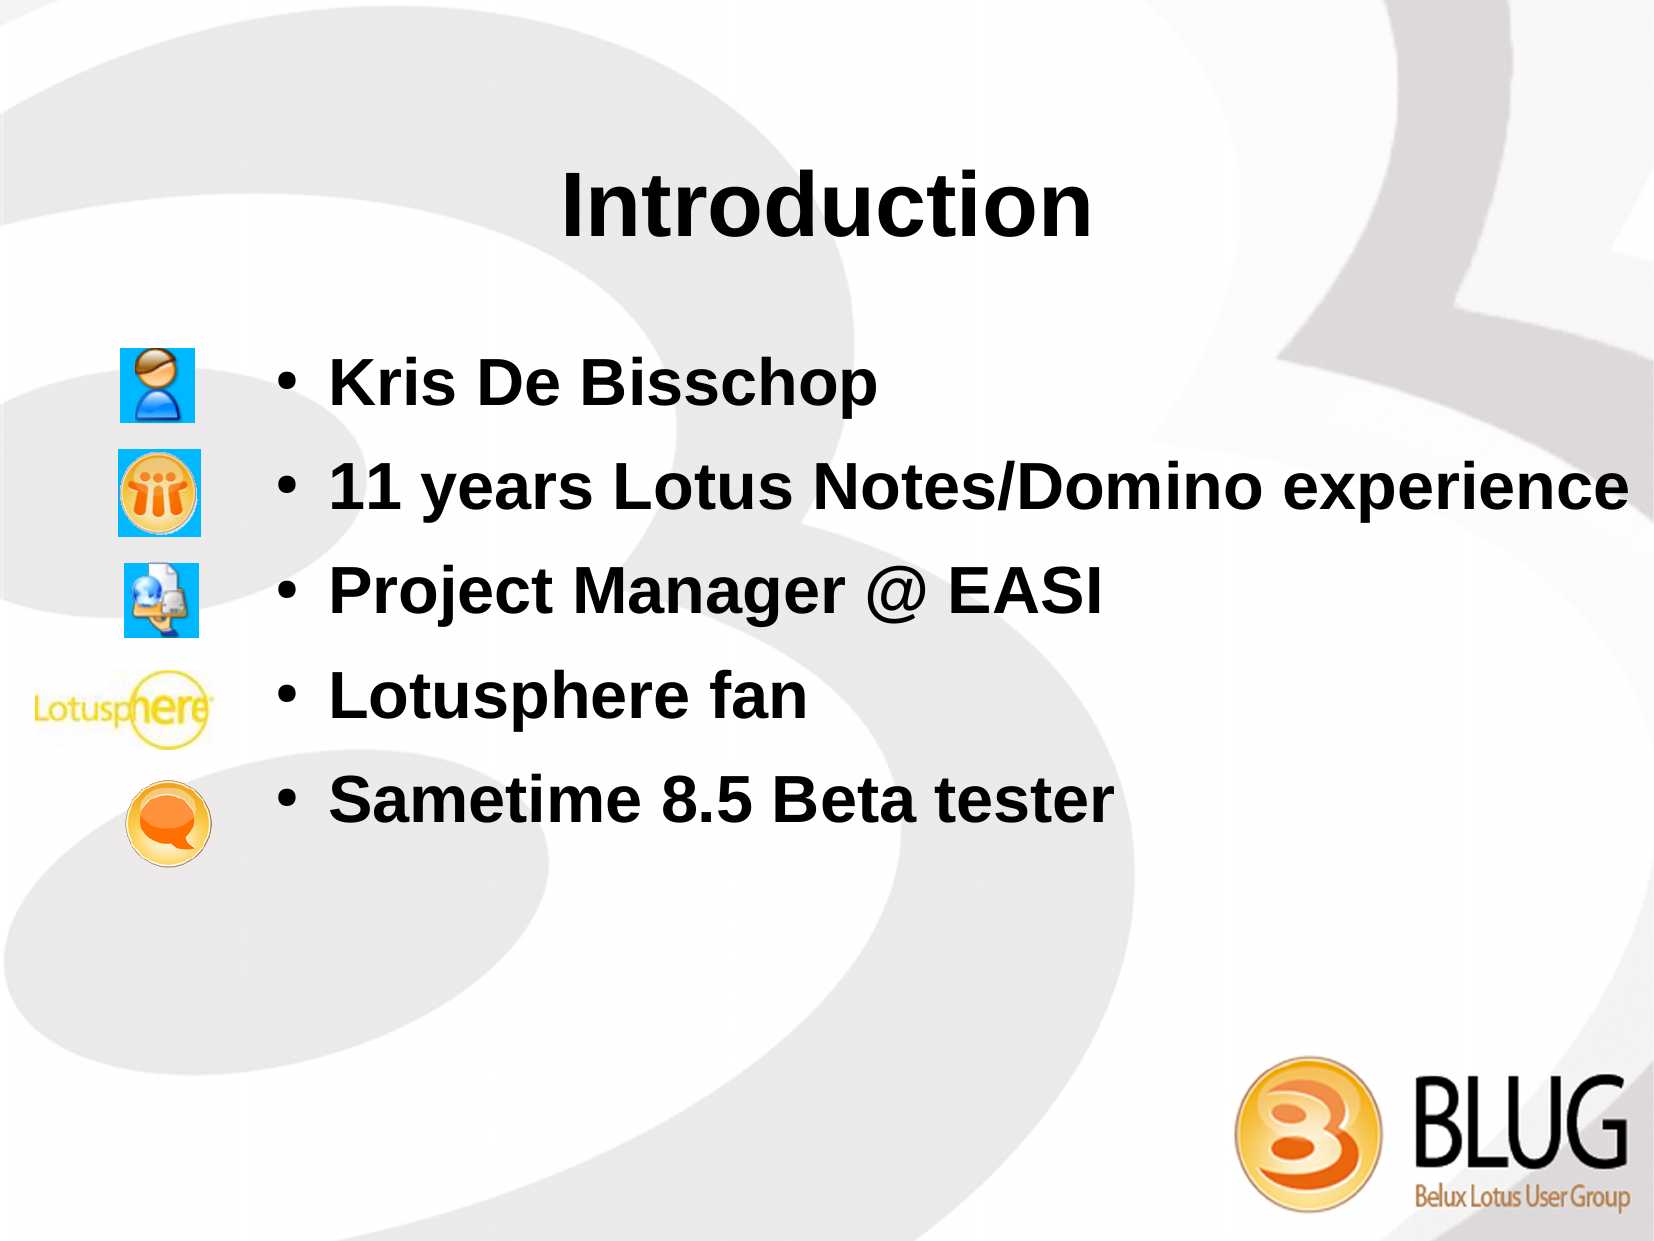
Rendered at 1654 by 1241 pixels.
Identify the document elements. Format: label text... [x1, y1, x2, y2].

title Introduction [121, 102, 1534, 310]
list Kris De Bisschop 11 years Lotus Notes/Domino experience Project Manager @ EASI Lotusphere fan Sametime 8.5 Beta tester [239, 344, 1652, 1126]
picture [0, 0, 1654, 1241]
